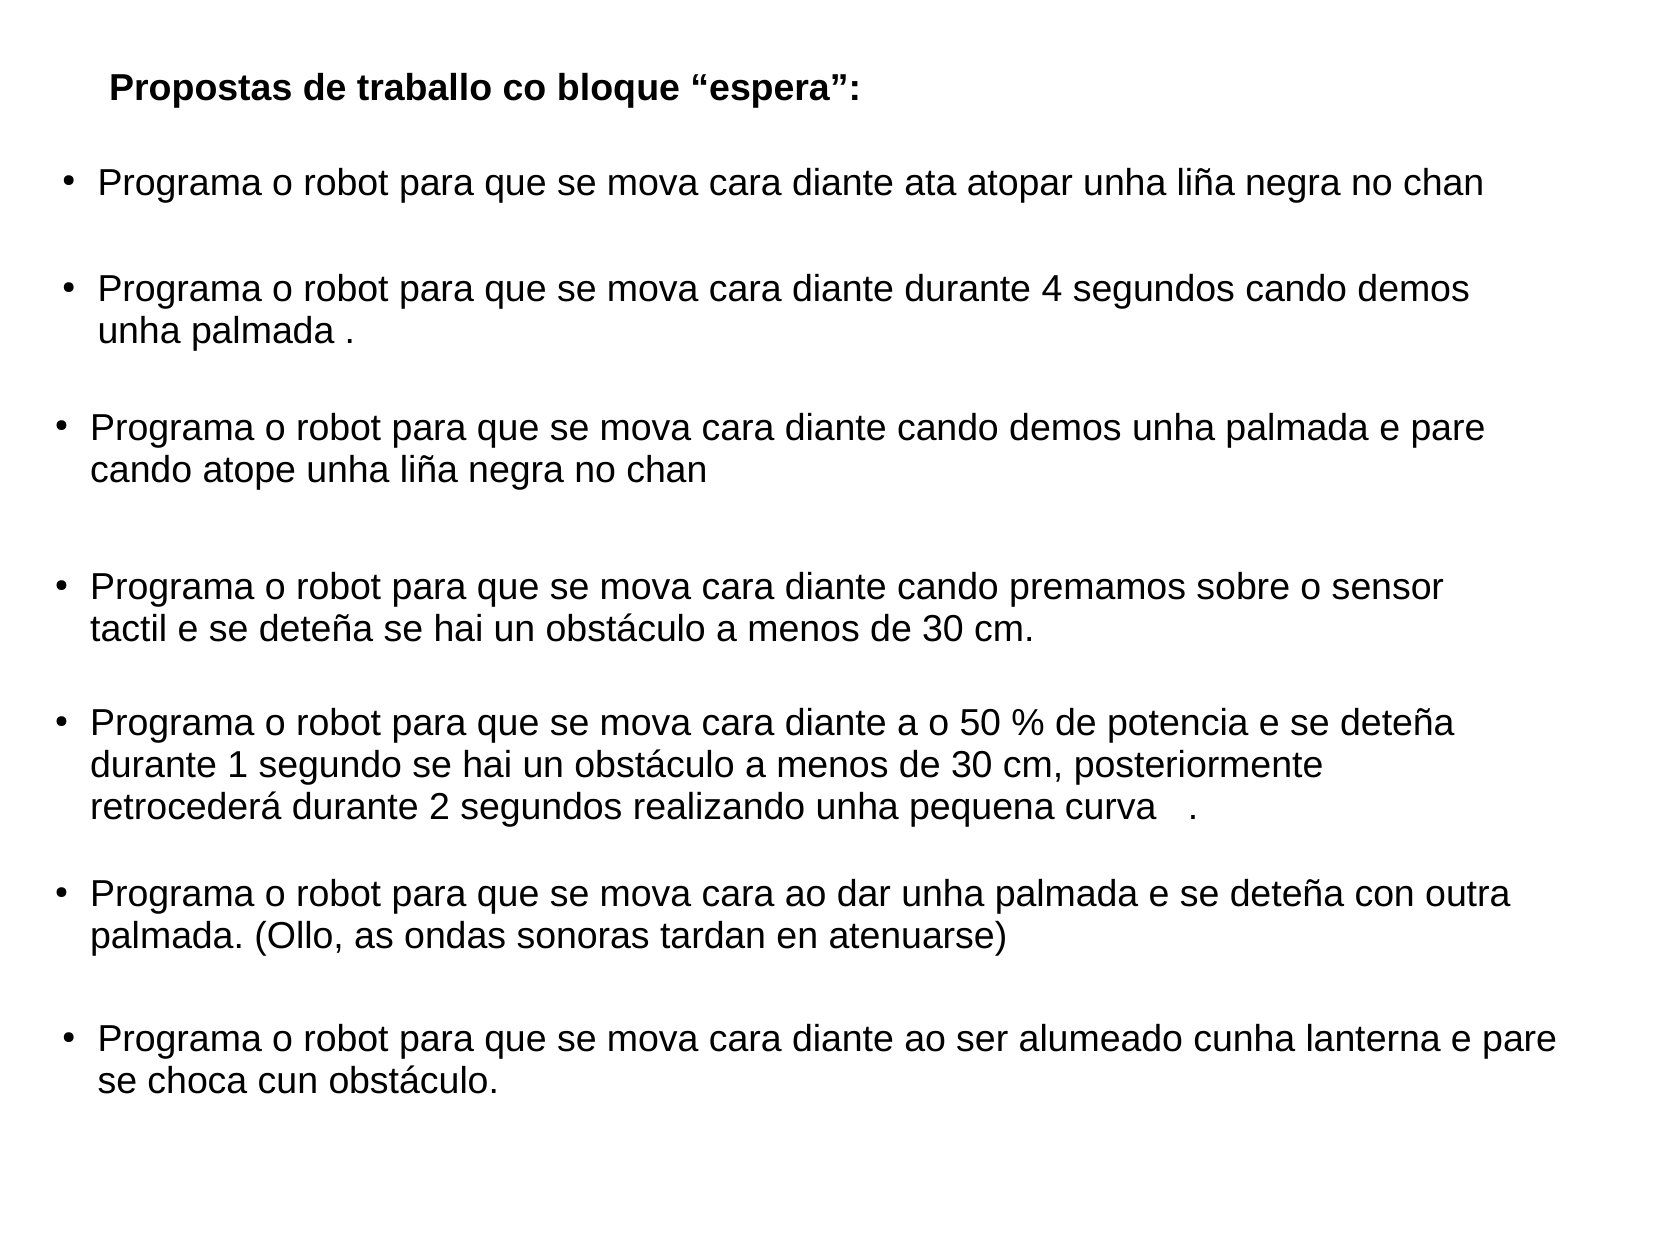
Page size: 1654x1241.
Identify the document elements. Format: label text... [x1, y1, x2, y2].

text_box Programa o robot para que se mova cara diante ata atopar unha liña negra no chan [47, 153, 1595, 252]
text_box Programa o robot para que se mova cara diante a o 50 % de potencia e se deteña durante 1 segundo se hai un obstáculo a menos de 30 cm, posteriormente retrocederá durante 2 segundos realizando unha pequena curva . [40, 694, 1541, 834]
text_box Programa o robot para que se mova cara ao dar unha palmada e se deteña con outra palmada. (Ollo, as ondas sonoras tardan en atenuarse) [40, 865, 1541, 964]
text_box Programa o robot para que se mova cara diante cando demos unha palmada e pare cando atope unha liña negra no chan [40, 398, 1541, 497]
text_box Programa o robot para que se mova cara diante durante 4 segundos cando demos unha palmada . [47, 259, 1548, 358]
text_box Programa o robot para que se mova cara diante ao ser alumeado cunha lanterna e pare se choca cun obstáculo. [47, 1009, 1595, 1108]
text_box Programa o robot para que se mova cara diante cando premamos sobre o sensor tactil e se deteña se hai un obstáculo a menos de 30 cm. [40, 558, 1541, 657]
text_box Propostas de traballo co bloque “espera”: [94, 59, 1394, 116]
